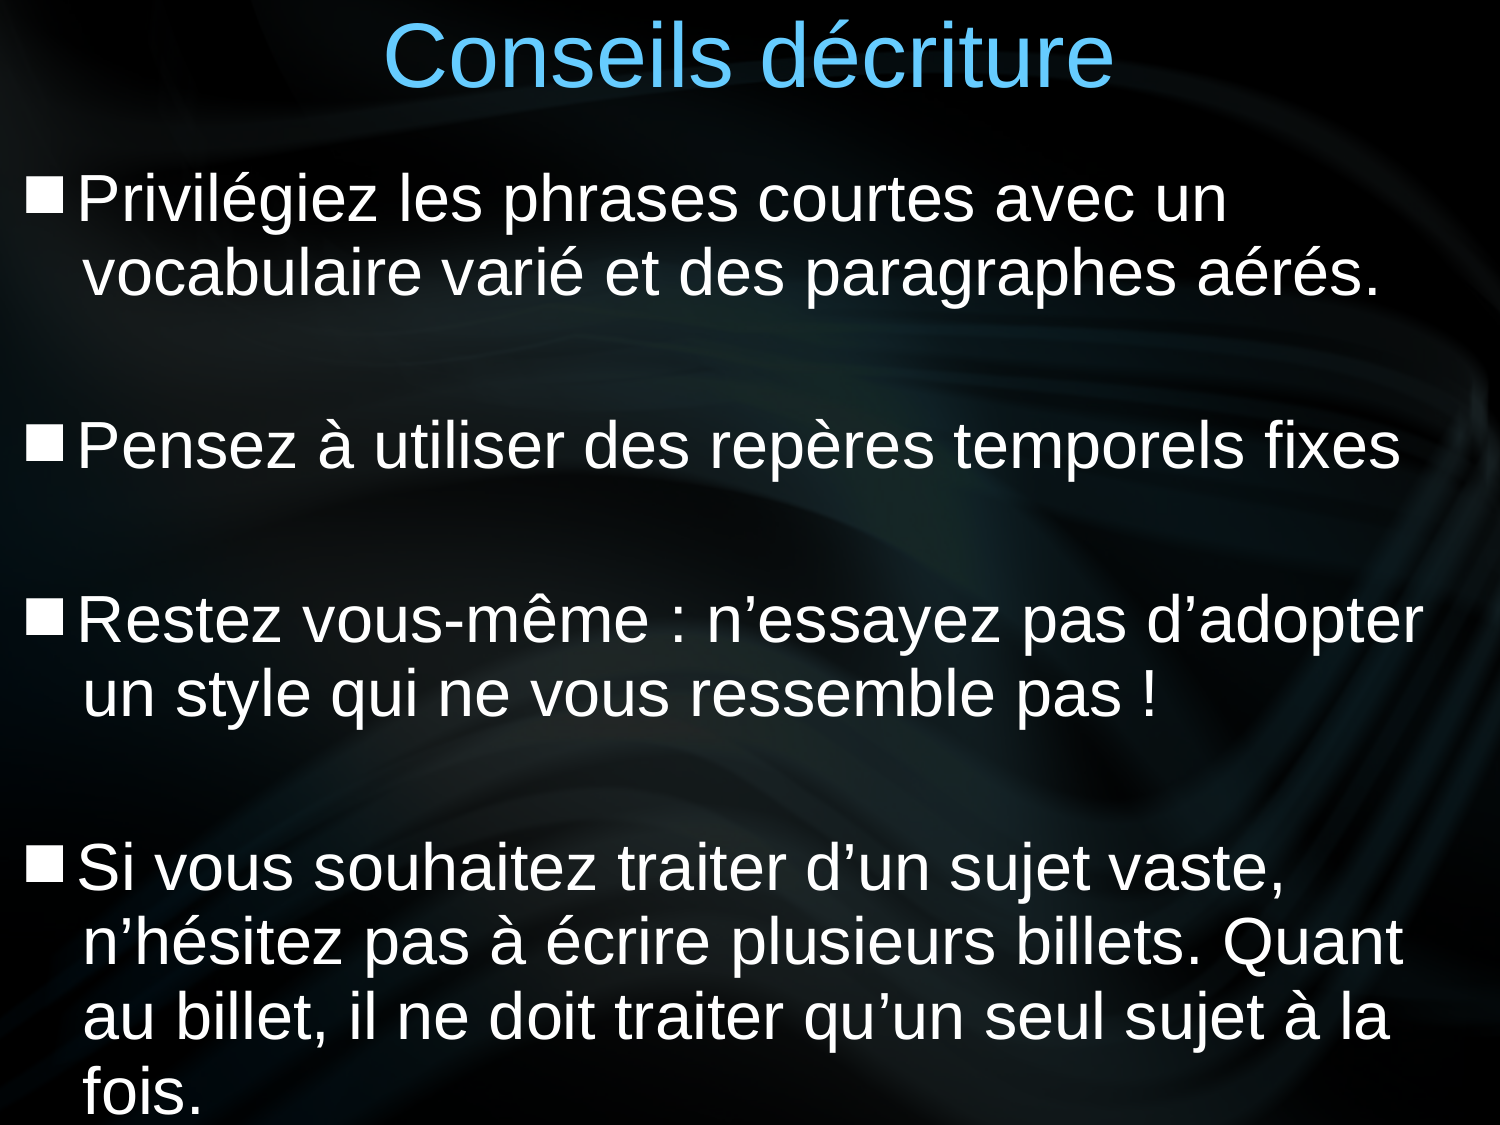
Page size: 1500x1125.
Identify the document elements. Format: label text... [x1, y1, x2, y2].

title Conseils décriture [75, 0, 1426, 150]
list Privilégiez les phrases courtes avec un vocabulaire varié et des paragraphes aérés. Pensez à utiliser des repères temporels fixes Restez vous-même : n’essayez pas d’adopter un style qui ne vous ressemble pas ! Si vous souhaitez traiter d’un sujet vaste, n’hésitez pas à écrire plusieurs billets. Quant au billet, il ne doit traiter qu’un seul sujet à la fois. [11, 152, 1477, 1125]
